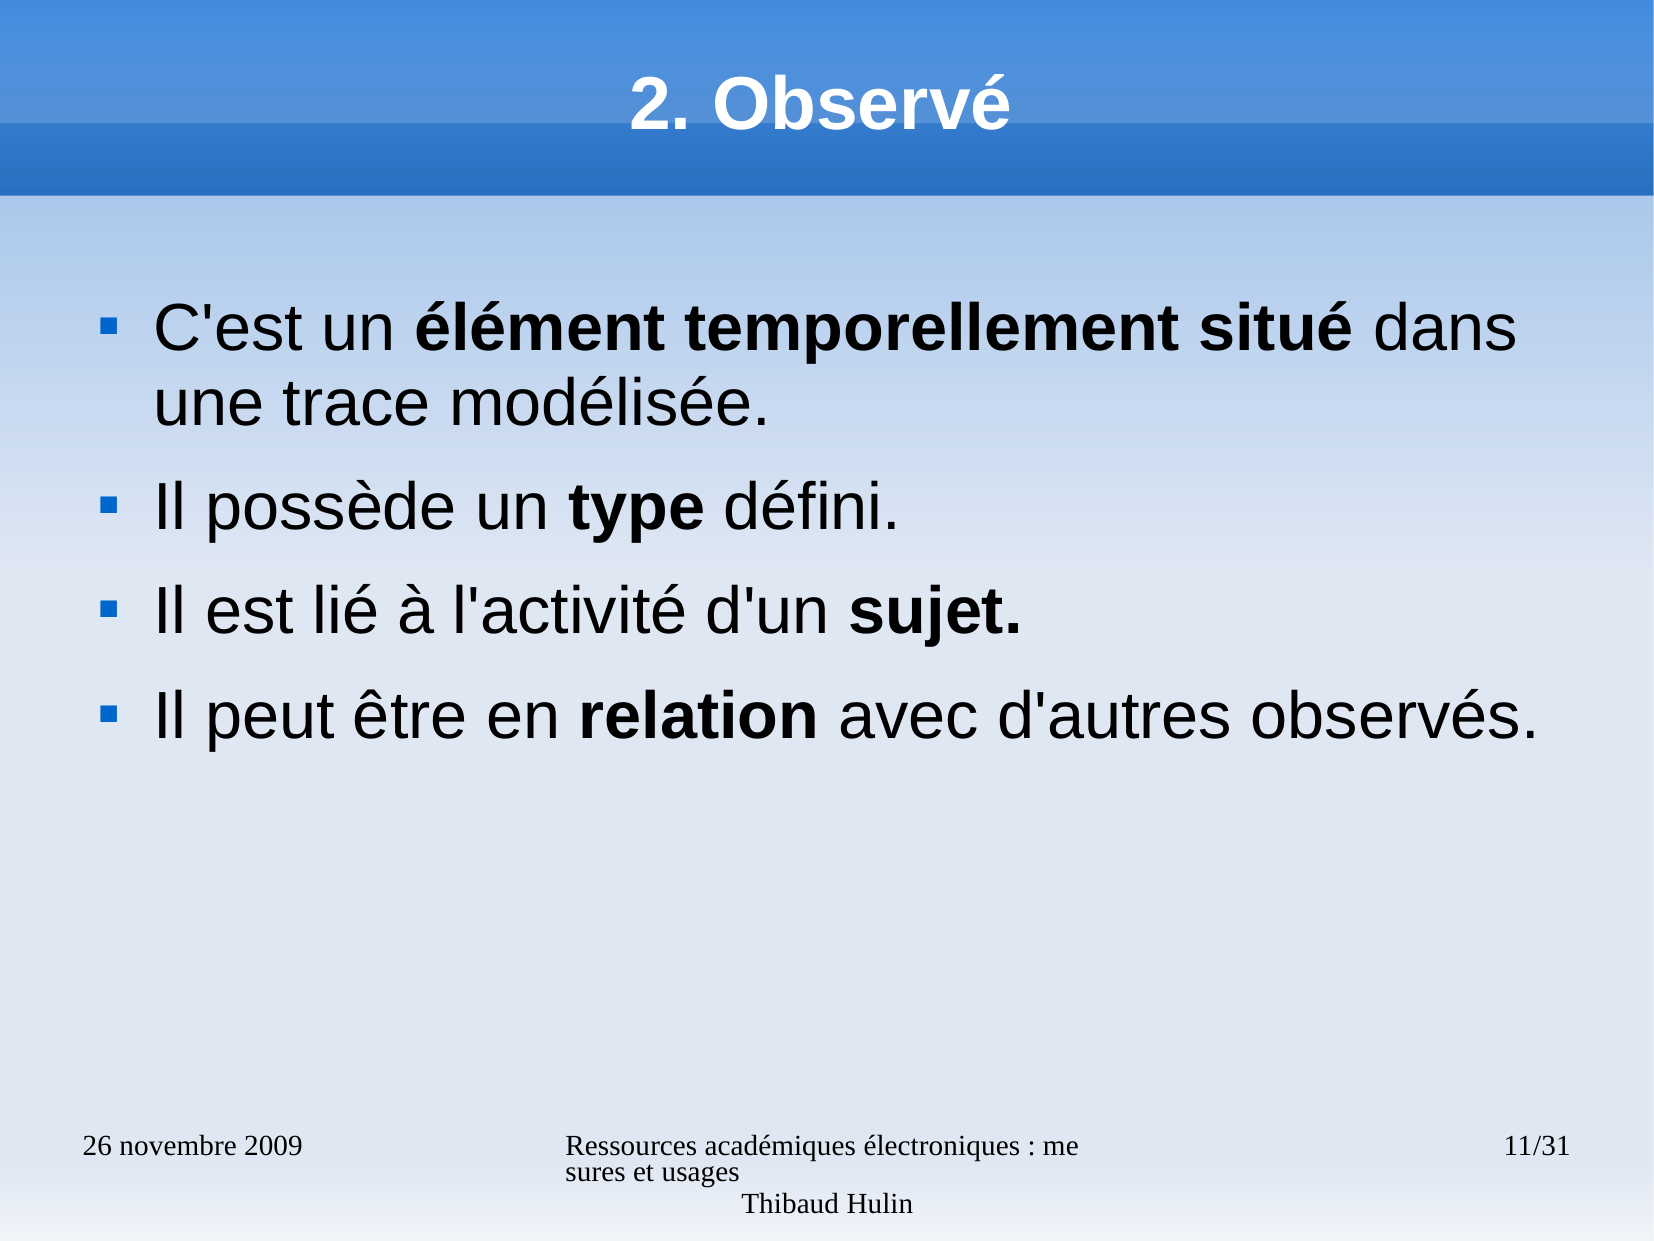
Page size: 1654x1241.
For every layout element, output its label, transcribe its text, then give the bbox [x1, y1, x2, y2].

list C'est un élément temporellement situé dans une trace modélisée. Il possède un type défini. Il est lié à l'activité d'un sujet. Il peut être en relation avec d'autres observés. [82, 290, 1571, 1094]
title 2. Observé [76, 7, 1565, 200]
picture [0, 0, 1654, 1241]
